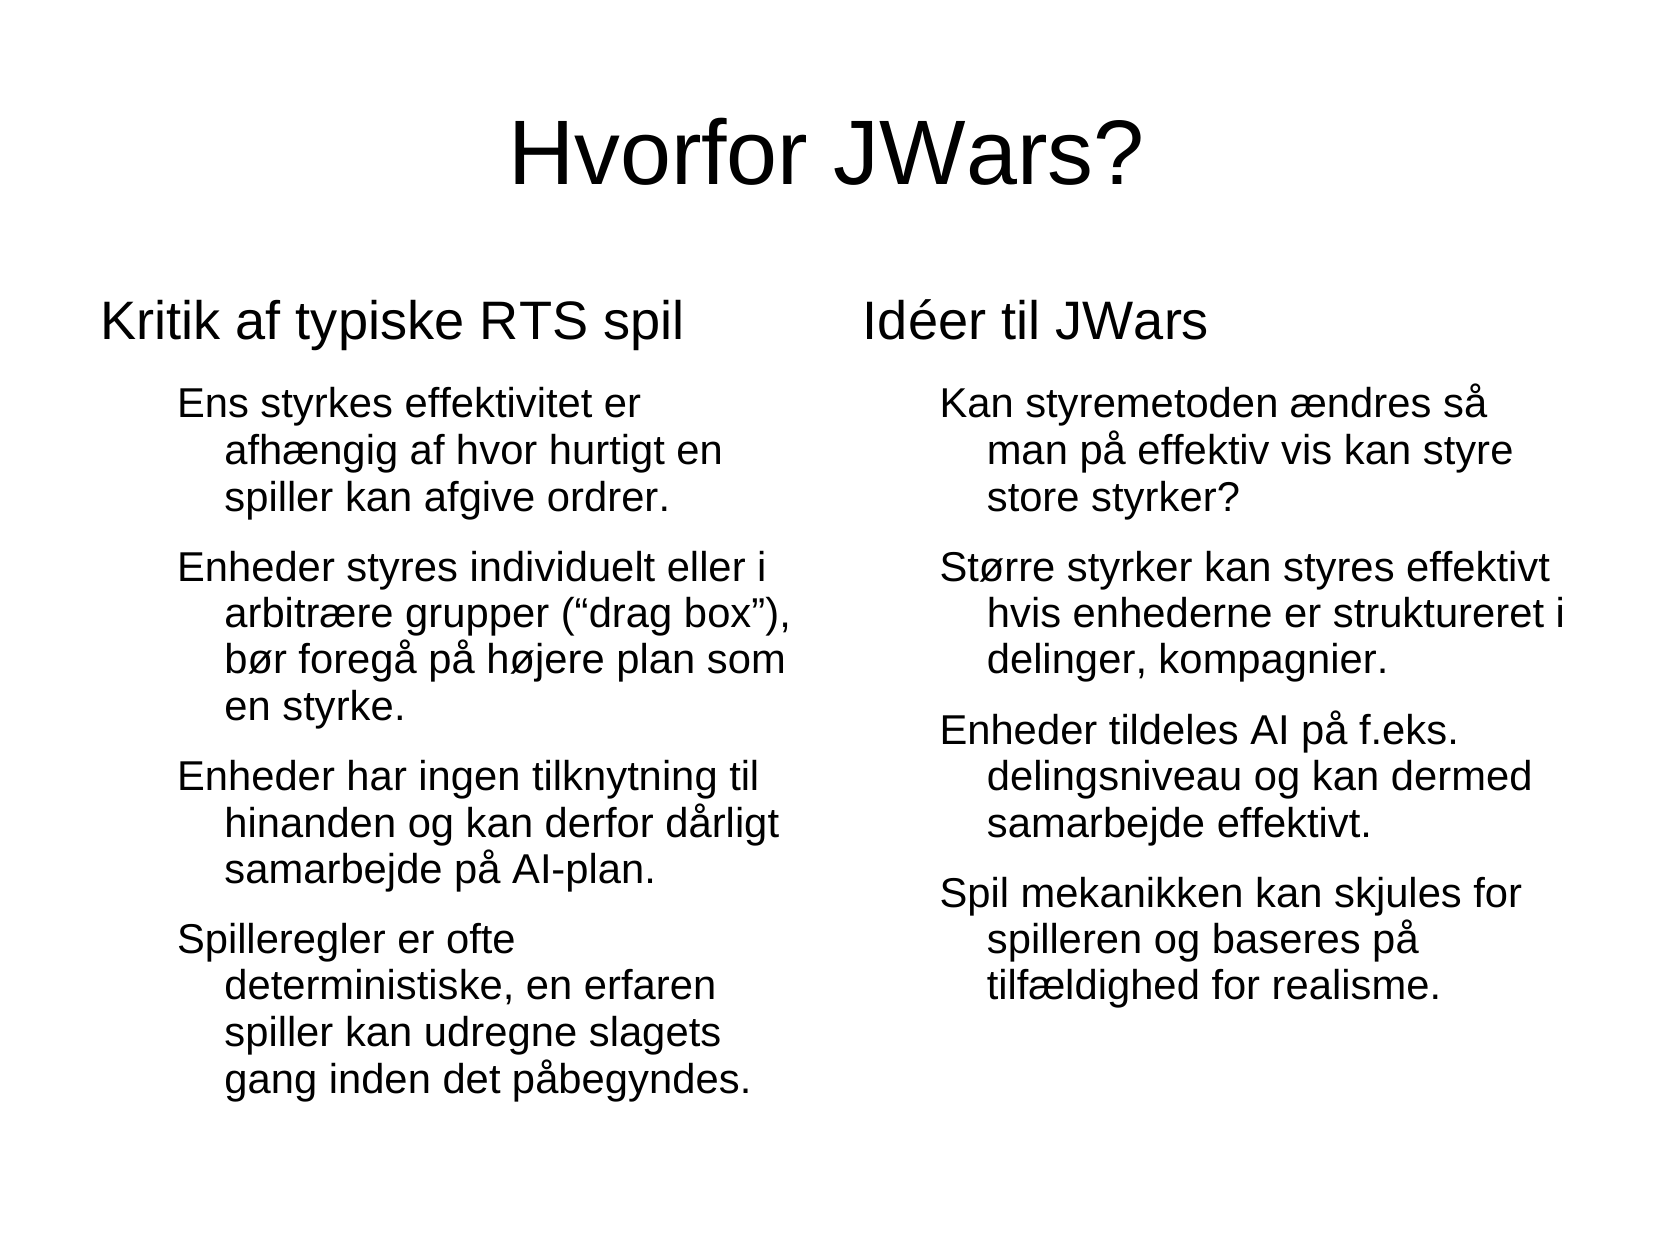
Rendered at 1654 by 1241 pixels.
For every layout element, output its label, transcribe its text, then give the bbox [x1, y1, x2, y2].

title Hvorfor JWars? [82, 49, 1571, 257]
list Kritik af typiske RTS spil Ens styrkes effektivitet er afhængig af hvor hurtigt en spiller kan afgive ordrer. Enheder styres individuelt eller i arbitrære grupper (“drag box”), bør foregå på højere plan som en styrke. Enheder har ingen tilknytning til hinanden og kan derfor dårligt samarbejde på AI-plan. Spilleregler er ofte deterministiske, en erfaren spiller kan udregne slagets gang inden det påbegyndes. [82, 290, 809, 1109]
list Idéer til JWars Kan styremetoden ændres så man på effektiv vis kan styre store styrker? Større styrker kan styres effektivt hvis enhederne er struktureret i delinger, kompagnier. Enheder tildeles AI på f.eks. delingsniveau og kan dermed samarbejde effektivt. Spil mekanikken kan skjules for spilleren og baseres på tilfældighed for realisme. [845, 290, 1572, 1109]
